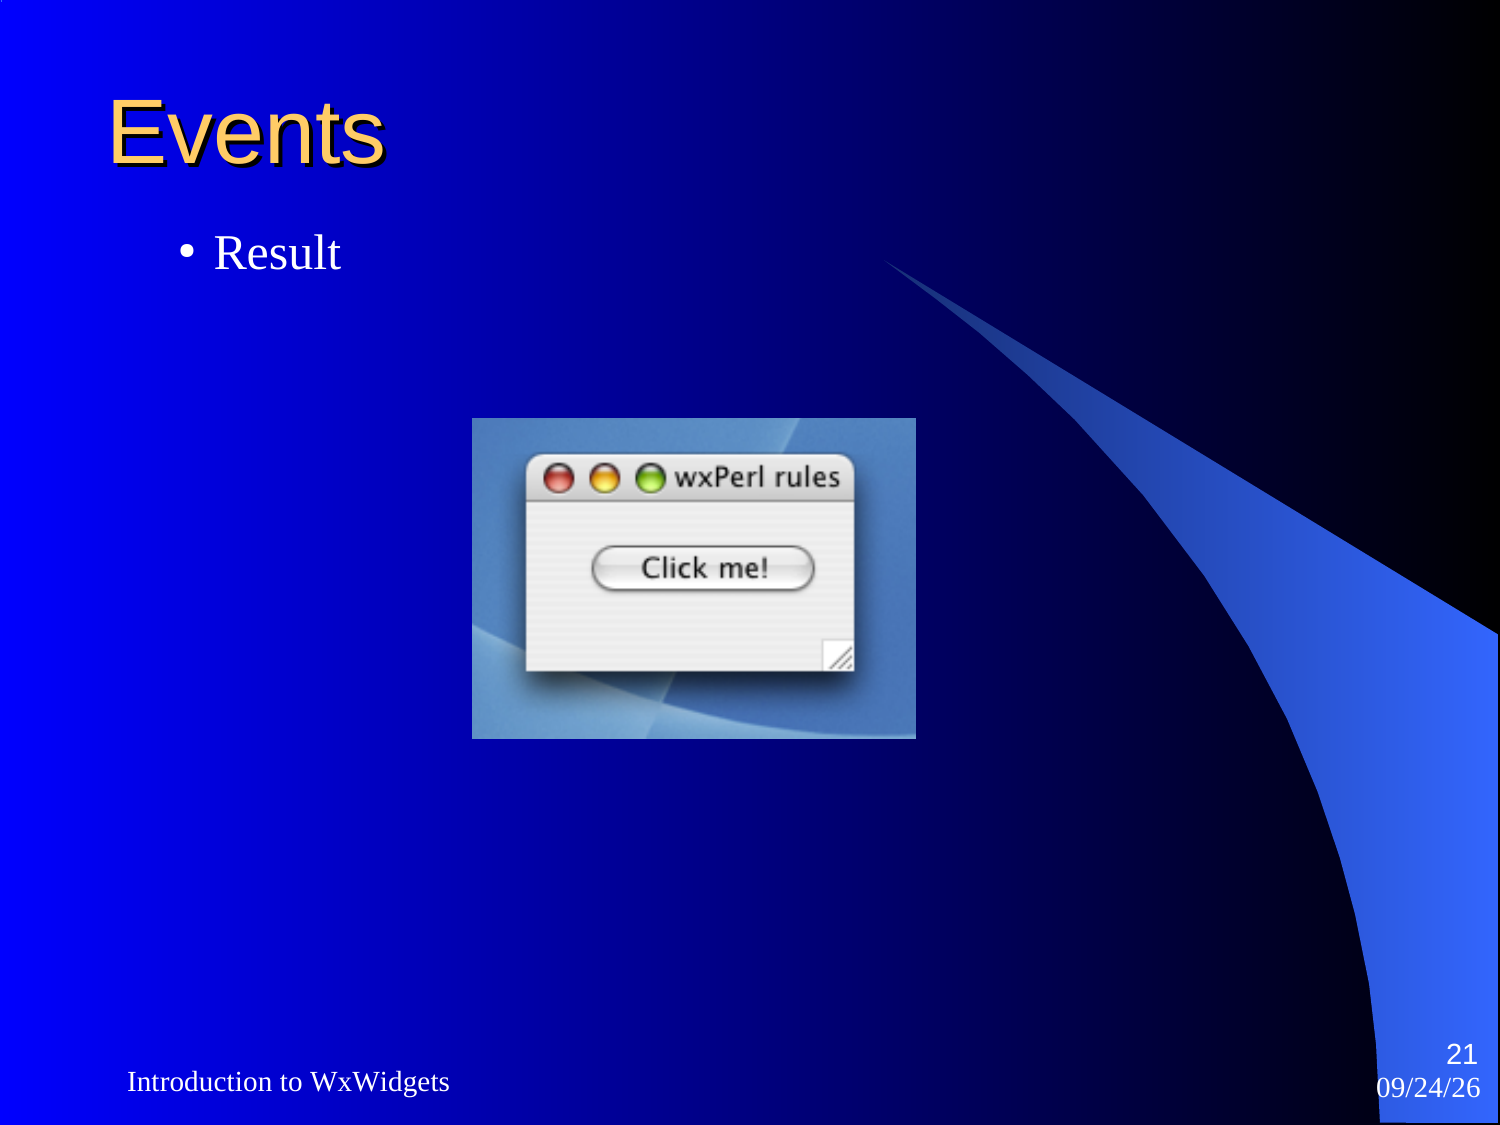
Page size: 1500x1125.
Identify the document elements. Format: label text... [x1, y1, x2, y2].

list Result [112, 177, 1388, 1034]
title Events [91, 26, 1418, 237]
picture [472, 418, 916, 739]
